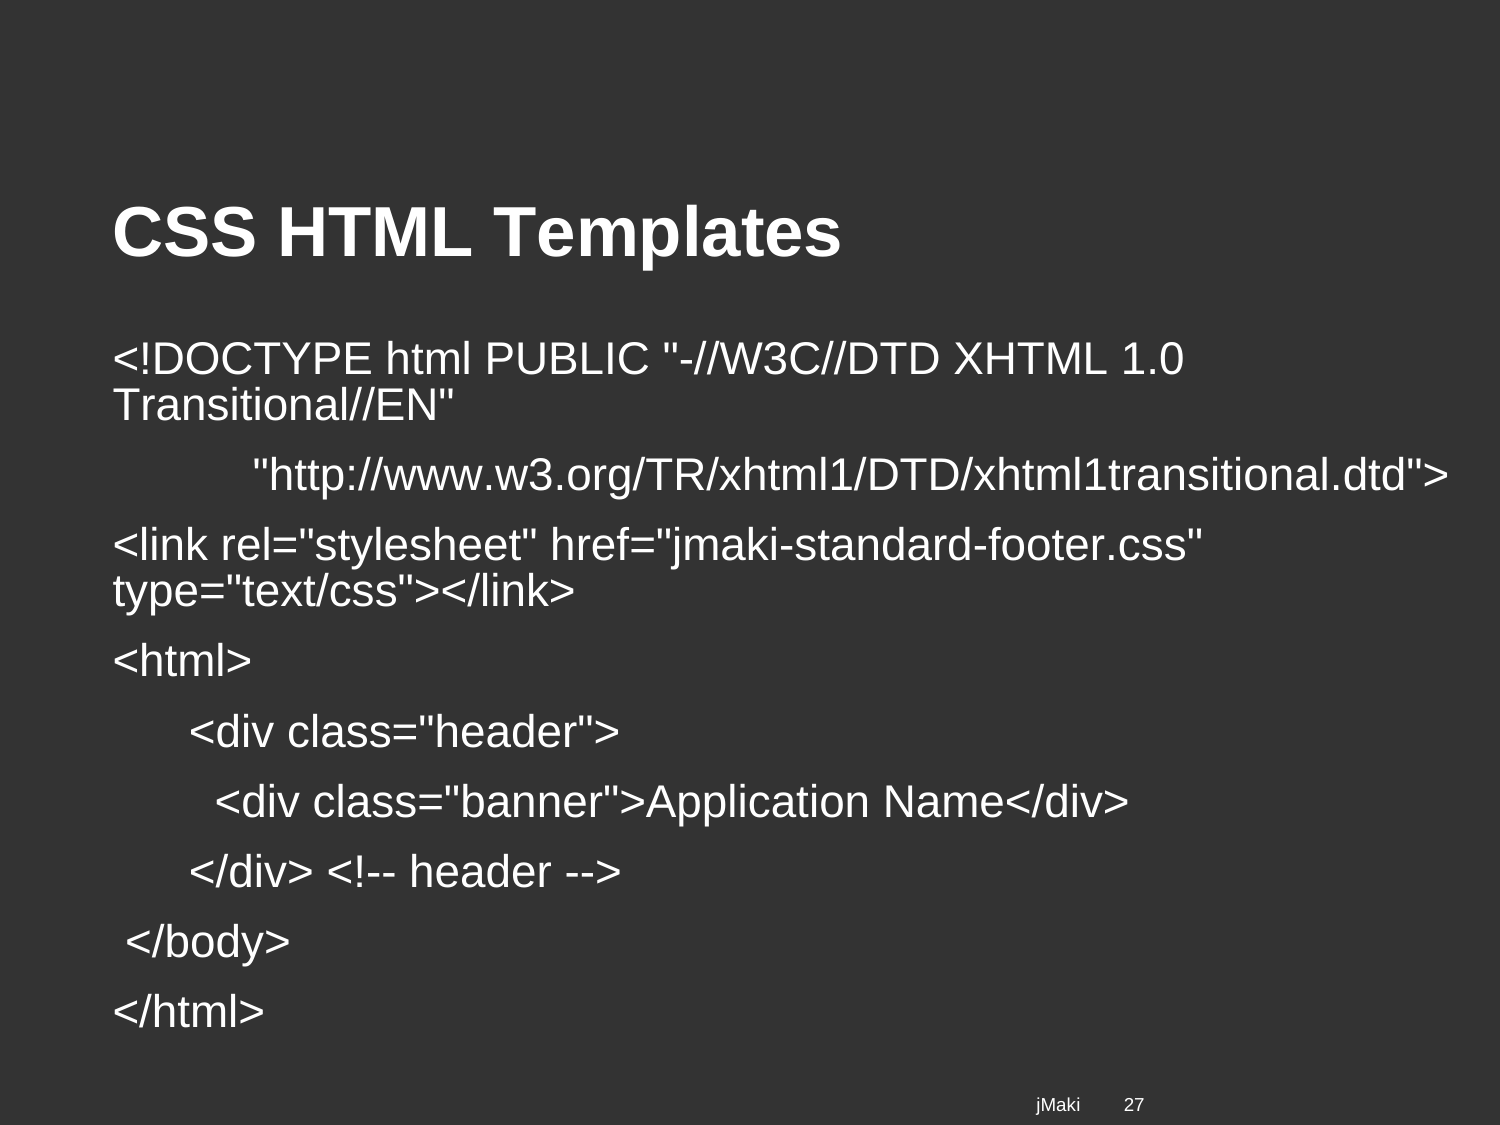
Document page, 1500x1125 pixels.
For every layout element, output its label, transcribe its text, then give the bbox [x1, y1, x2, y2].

list <!DOCTYPE html PUBLIC "-//W3C//DTD XHTML 1.0 Transitional//EN" "http://www.w3.org/TR/xhtml1/DTD/xhtml1transitional.dtd"> <link rel="stylesheet" href="jmaki-standard-footer.css" type="text/css"></link> <html> <div class="header"> <div class="banner">Application Name</div> </div> <!-- header --> </body> </html> [112, 337, 1463, 1081]
title CSS HTML Templates [112, 119, 1417, 271]
